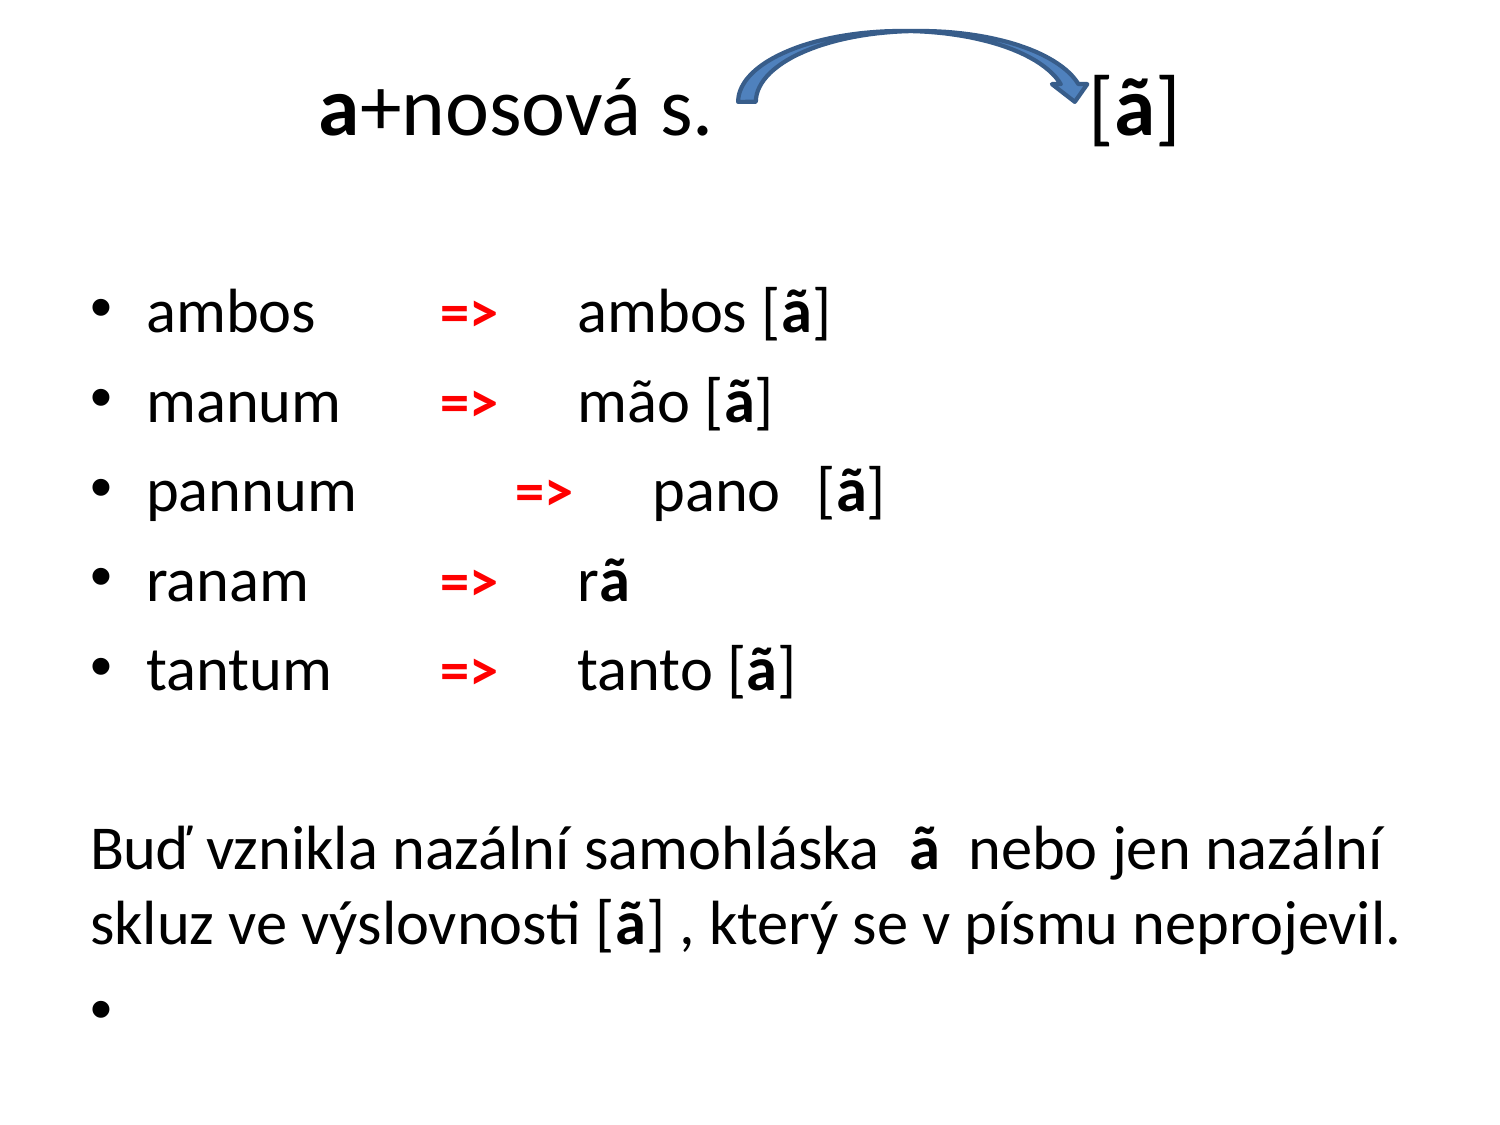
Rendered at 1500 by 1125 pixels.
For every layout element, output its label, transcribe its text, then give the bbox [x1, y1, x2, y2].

list ambos => ambos [ã] manum => mão [ã] pannum => pano [ã] ranam => rã tantum => tanto [ã] Buď vznikla nazální samohláska ã nebo jen nazální skluz ve výslovnosti [ã] , který se v písmu neprojevil. [75, 262, 1426, 1005]
title a+nosová s. [ã] [75, 45, 1426, 233]
text_box [738, 30, 1088, 102]
